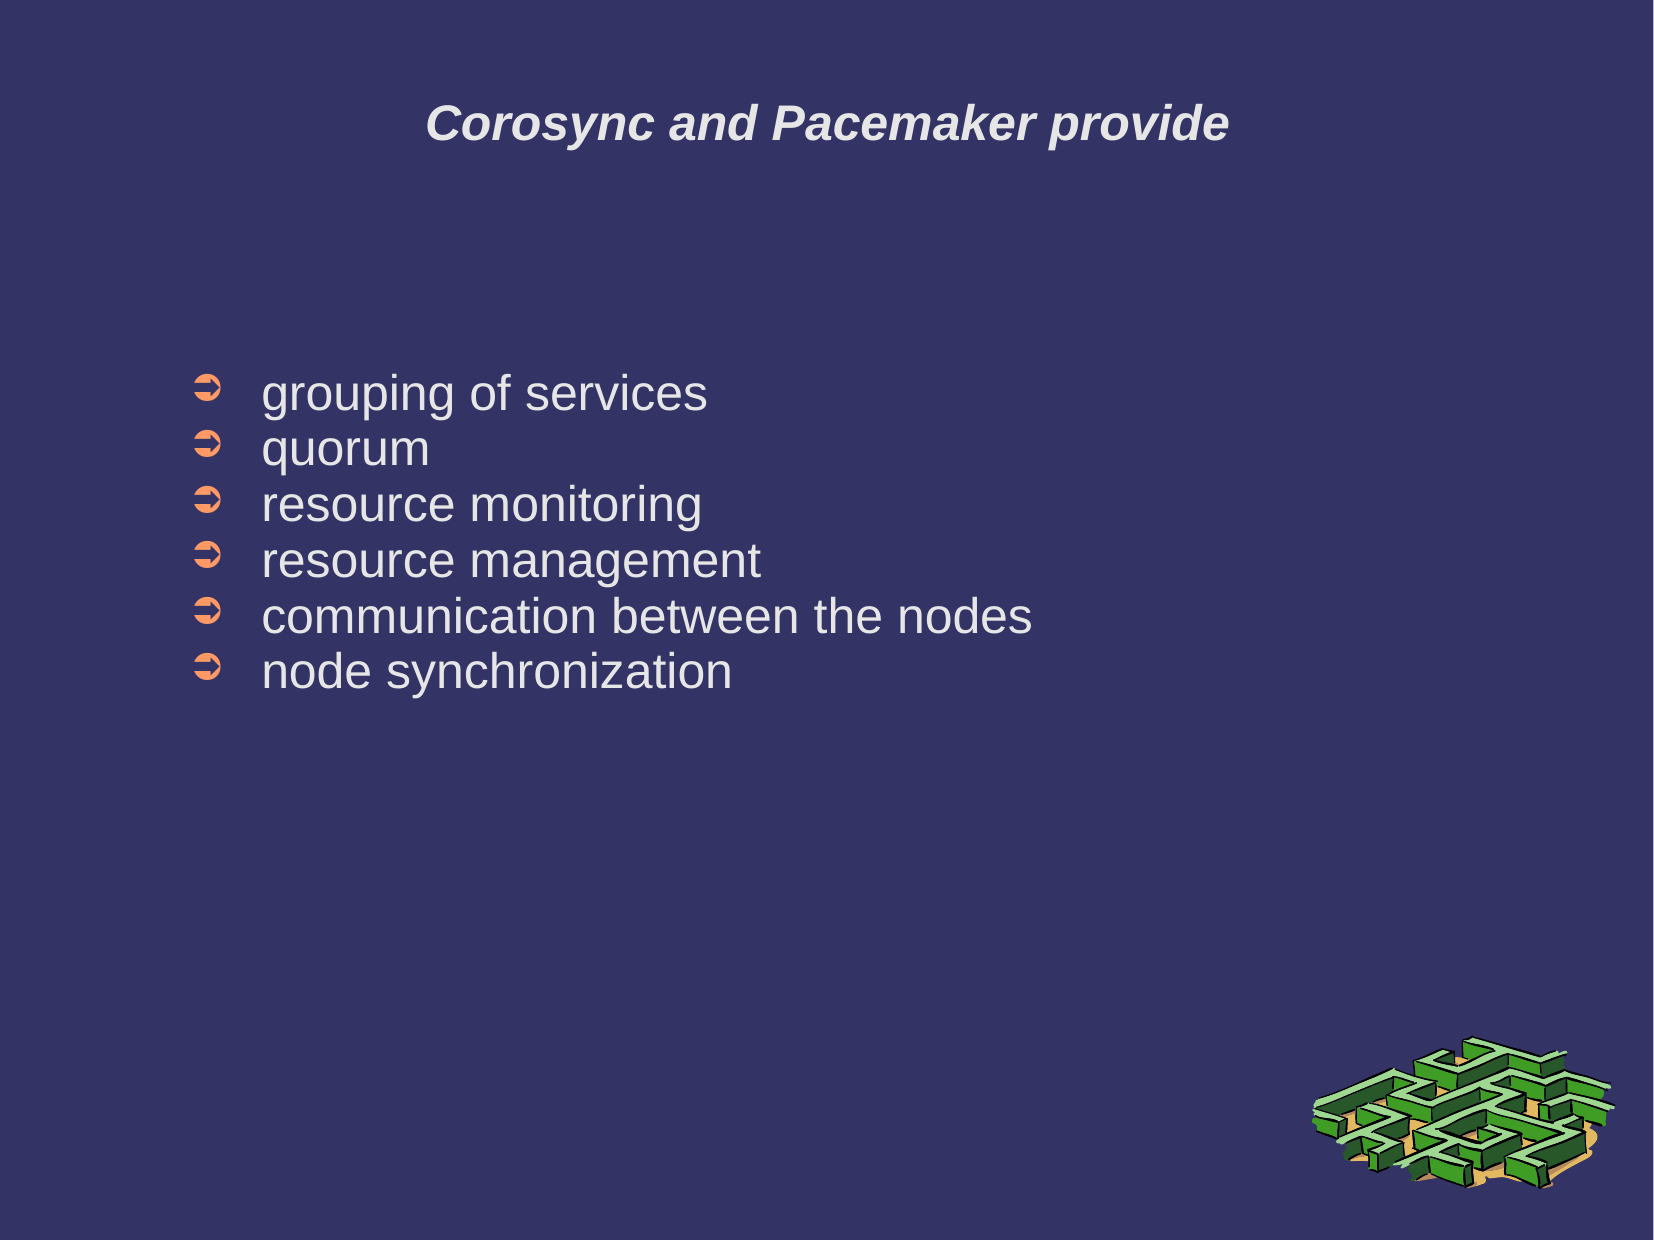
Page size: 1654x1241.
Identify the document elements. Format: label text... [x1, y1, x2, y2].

title Corosync and Pacemaker provide [121, 19, 1534, 227]
list grouping of services quorum resource monitoring resource management communication between the nodes node synchronization [178, 364, 1570, 1085]
